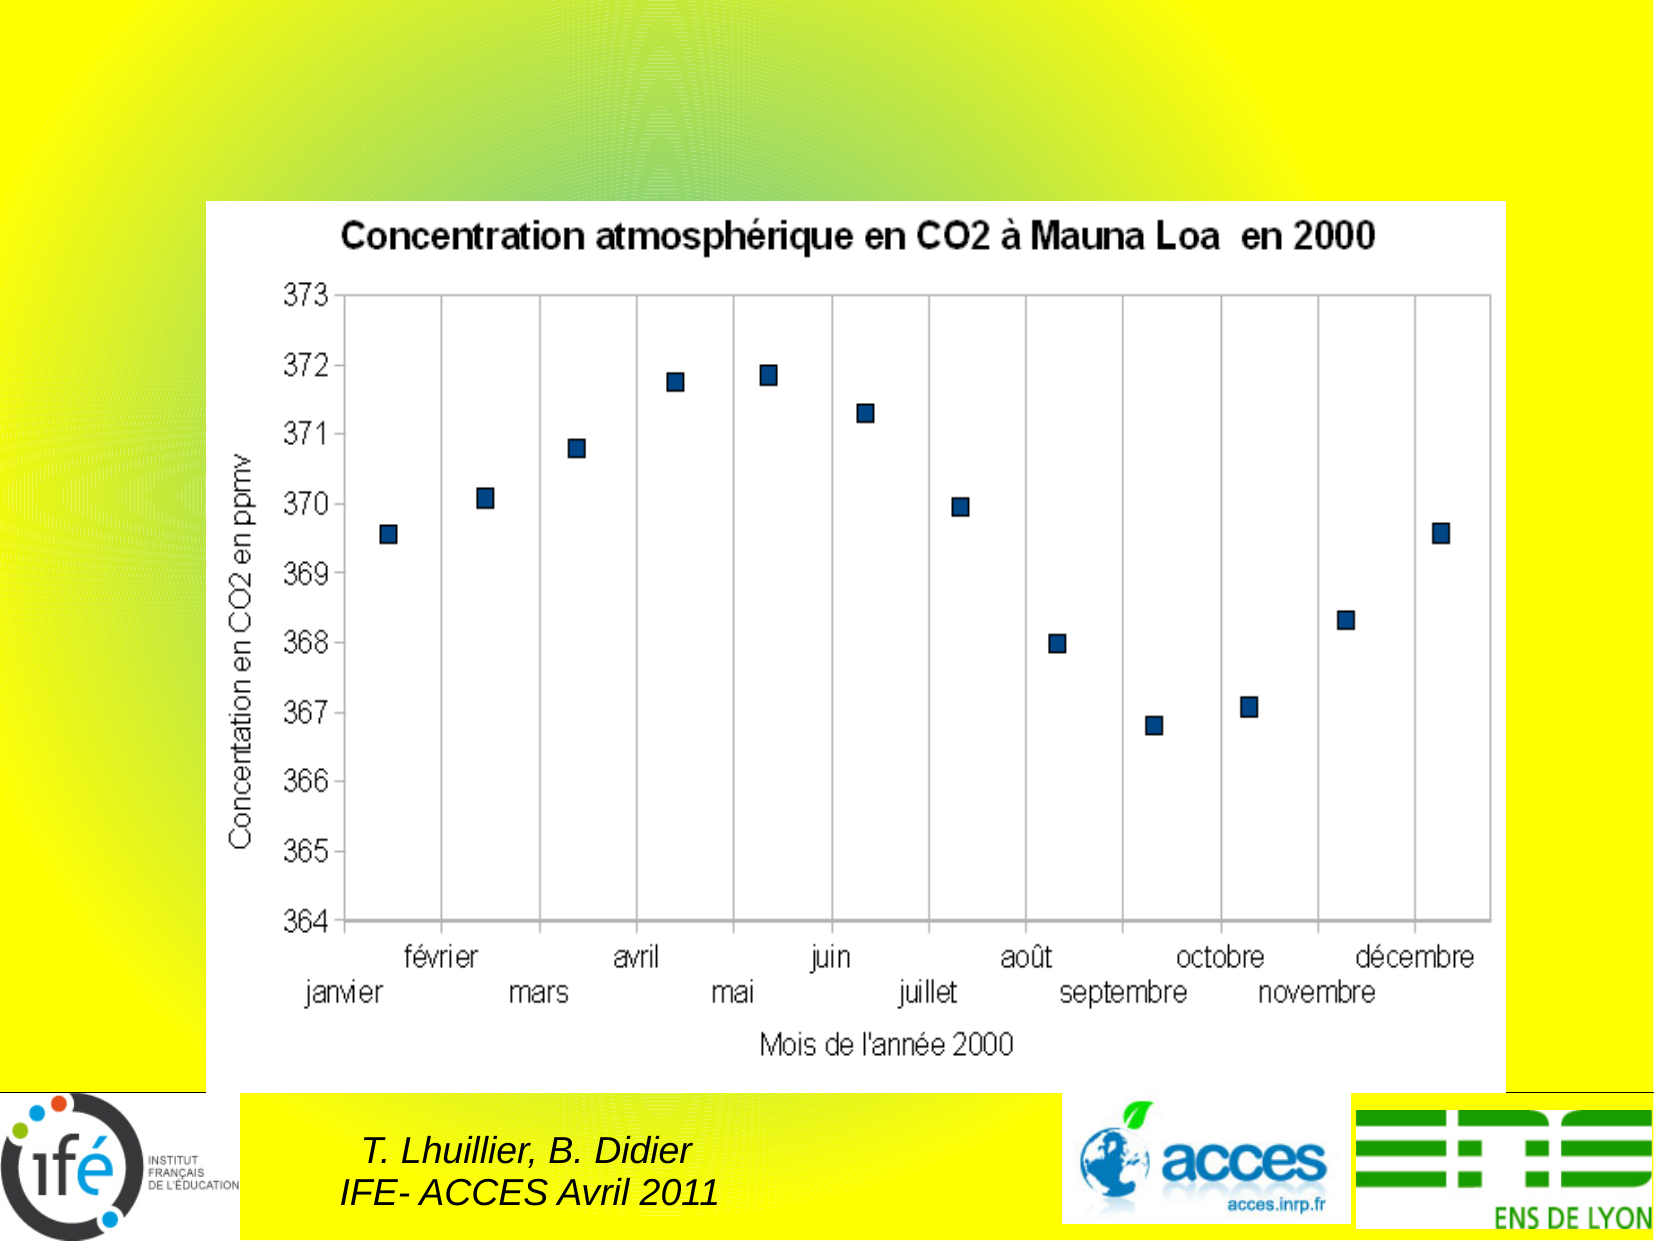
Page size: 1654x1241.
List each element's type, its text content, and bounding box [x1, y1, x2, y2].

picture [1356, 1110, 1652, 1229]
picture [0, 201, 1506, 1241]
text_box T. Lhuillier, B. Didier IFE- ACCES Avril 2011 [324, 1122, 886, 1221]
